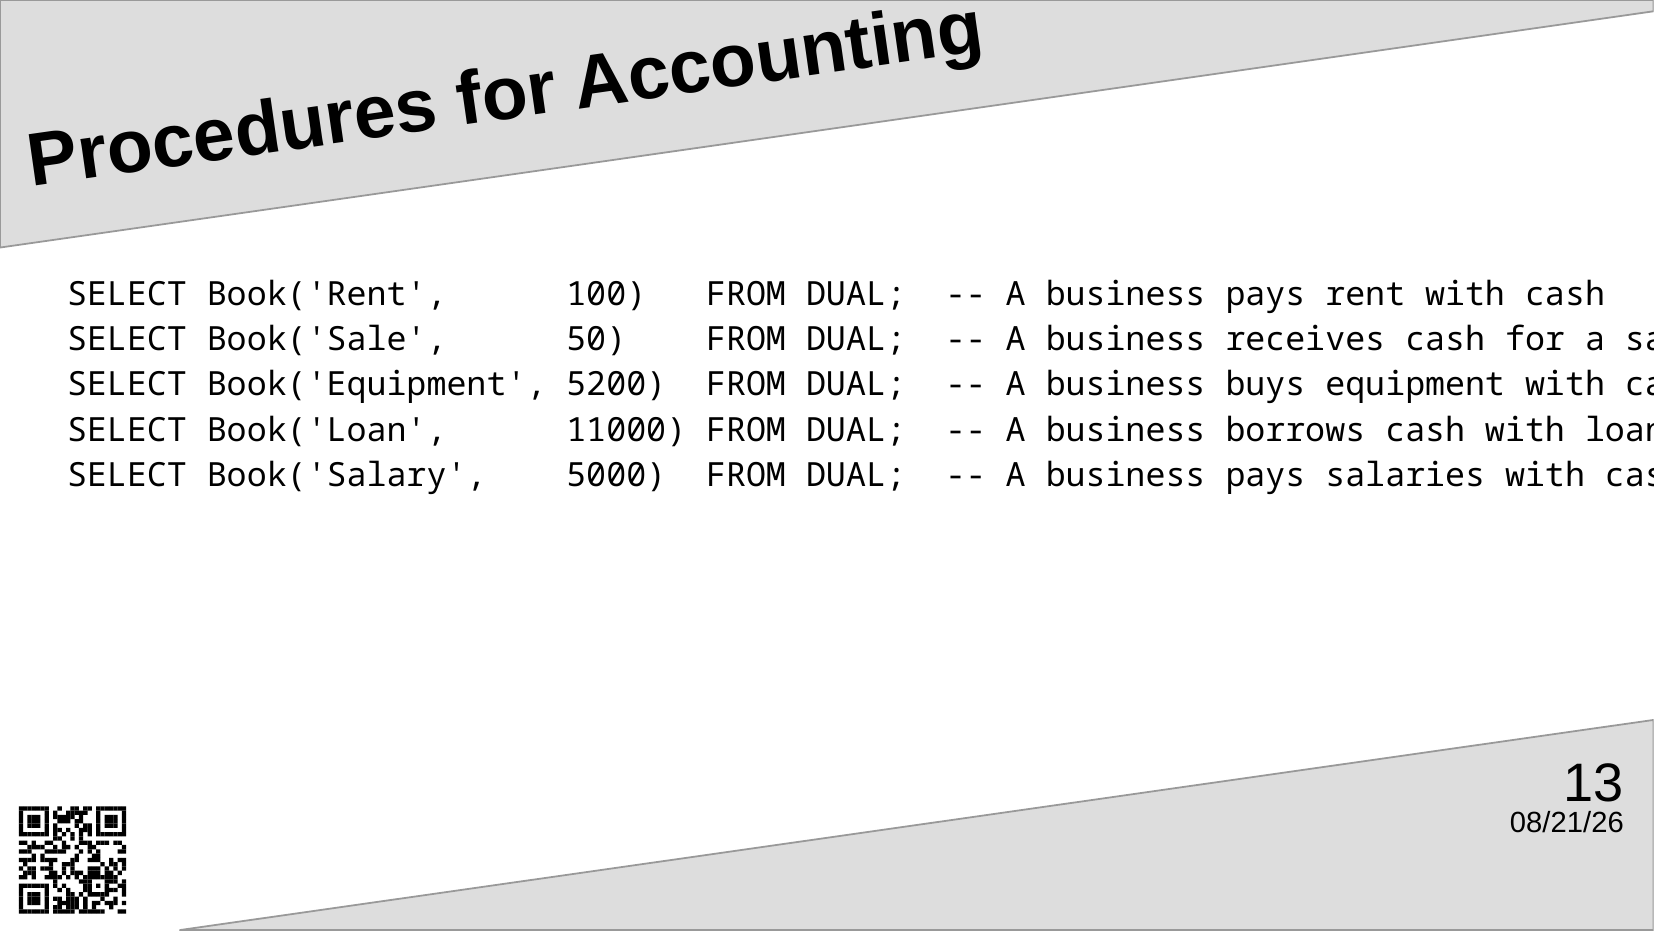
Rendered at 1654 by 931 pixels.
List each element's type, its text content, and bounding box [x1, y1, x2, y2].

text_box SELECT Book('Rent', 100) FROM DUAL; -- A business pays rent with cash SELECT Book('Sale', 50) FROM DUAL; -- A business receives cash for a sale SELECT Book('Equipment', 5200) FROM DUAL; -- A business buys equipment with cash SELECT Book('Loan', 11000) FROM DUAL; -- A business borrows cash with loan SELECT Book('Salary', 5000) FROM DUAL; -- A business pays salaries with cash [52, 262, 1538, 500]
title Procedures for Accounting [16, 0, 1501, 239]
